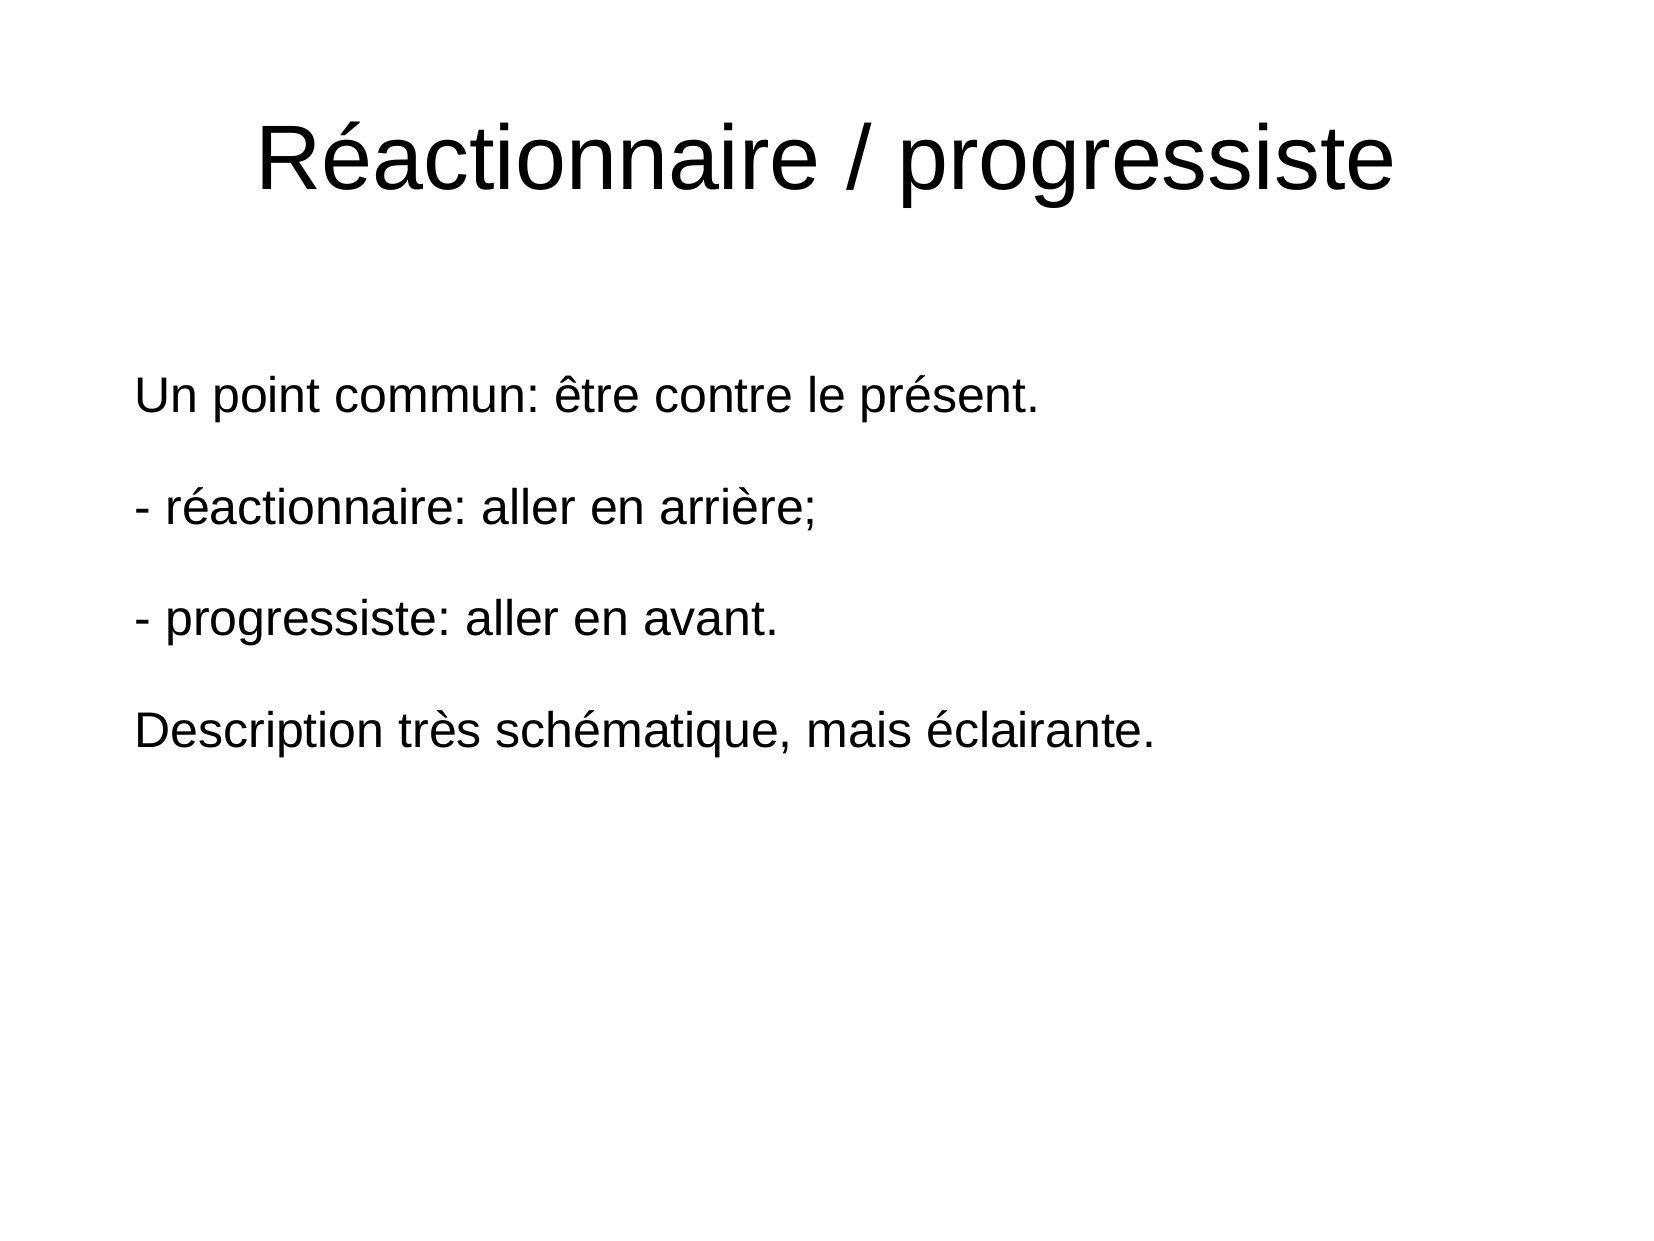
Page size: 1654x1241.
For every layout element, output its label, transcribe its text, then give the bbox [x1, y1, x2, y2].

text_box Un point commun: être contre le présent. - réactionnaire: aller en arrière; - progressiste: aller en avant. Description très schématique, mais éclairante. [120, 360, 1546, 766]
title Réactionnaire / progressiste [82, 49, 1571, 257]
